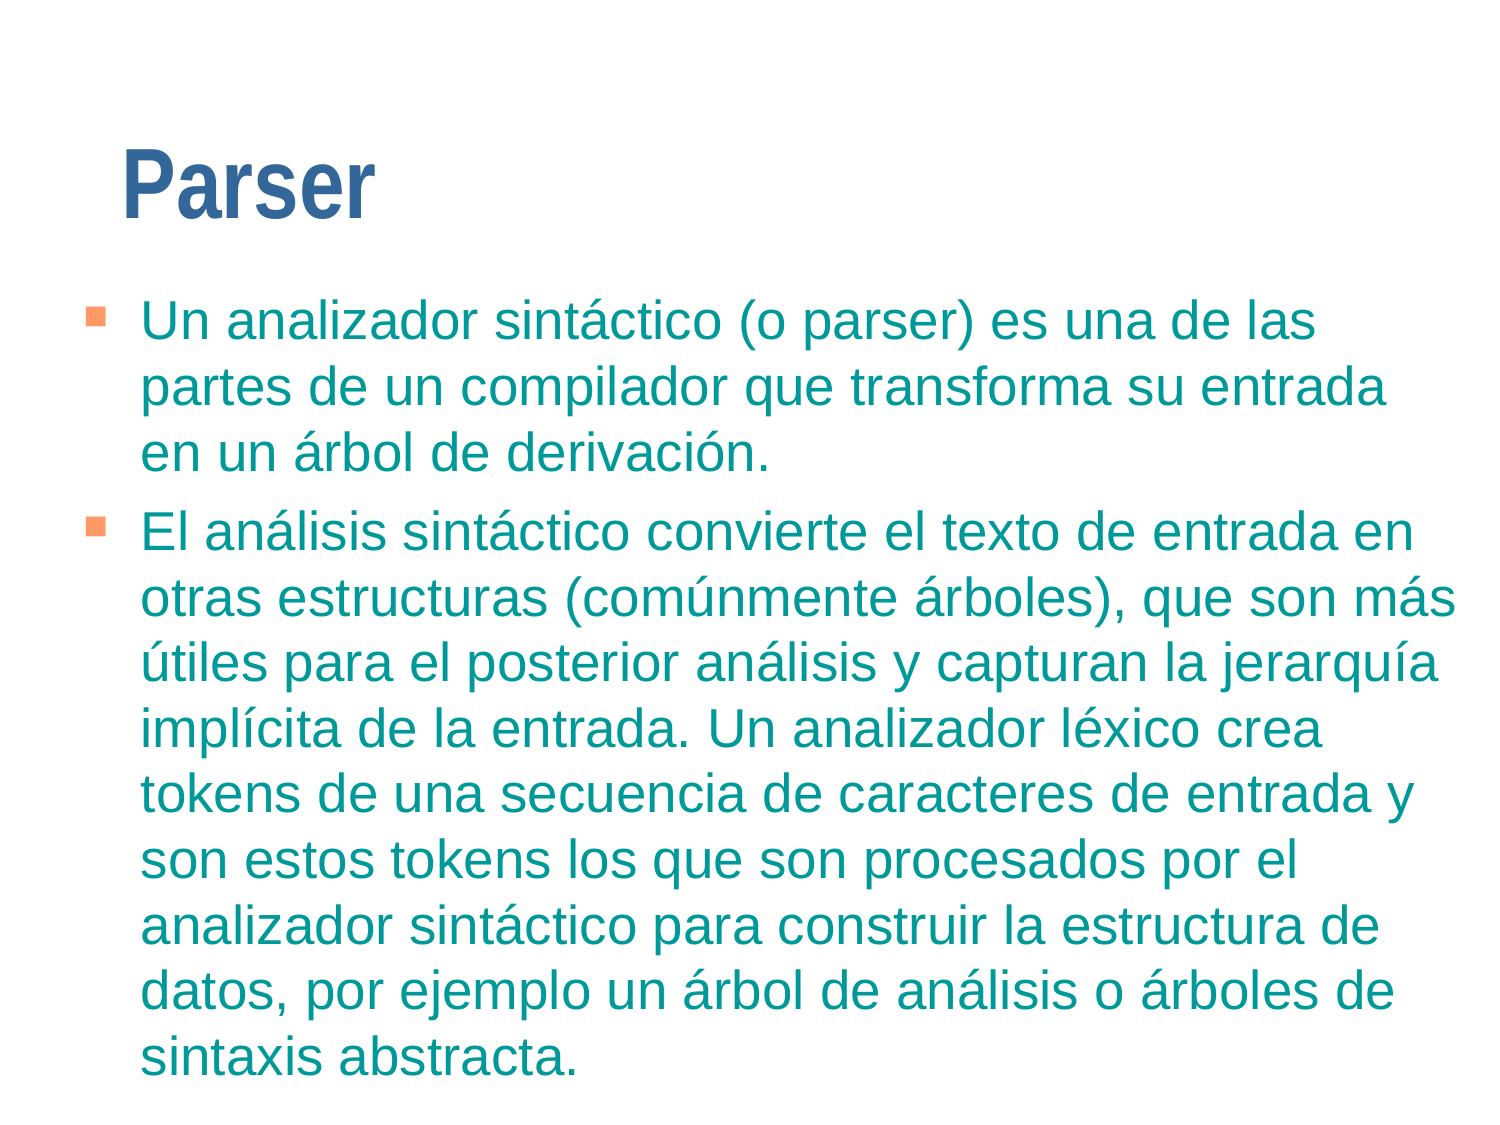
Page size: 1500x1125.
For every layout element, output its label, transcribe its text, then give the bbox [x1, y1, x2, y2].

list Un analizador sintáctico (o parser) es una de las partes de un compilador que transforma su entrada en un árbol de derivación. El análisis sintáctico convierte el texto de entrada en otras estructuras (comúnmente árboles), que son más útiles para el posterior análisis y capturan la jerarquía implícita de la entrada. Un analizador léxico crea tokens de una secuencia de caracteres de entrada y son estos tokens los que son procesados por el analizador sintáctico para construir la estructura de datos, por ejemplo un árbol de análisis o árboles de sintaxis abstracta. [72, 277, 1477, 1099]
title Parser [106, 60, 1463, 277]
